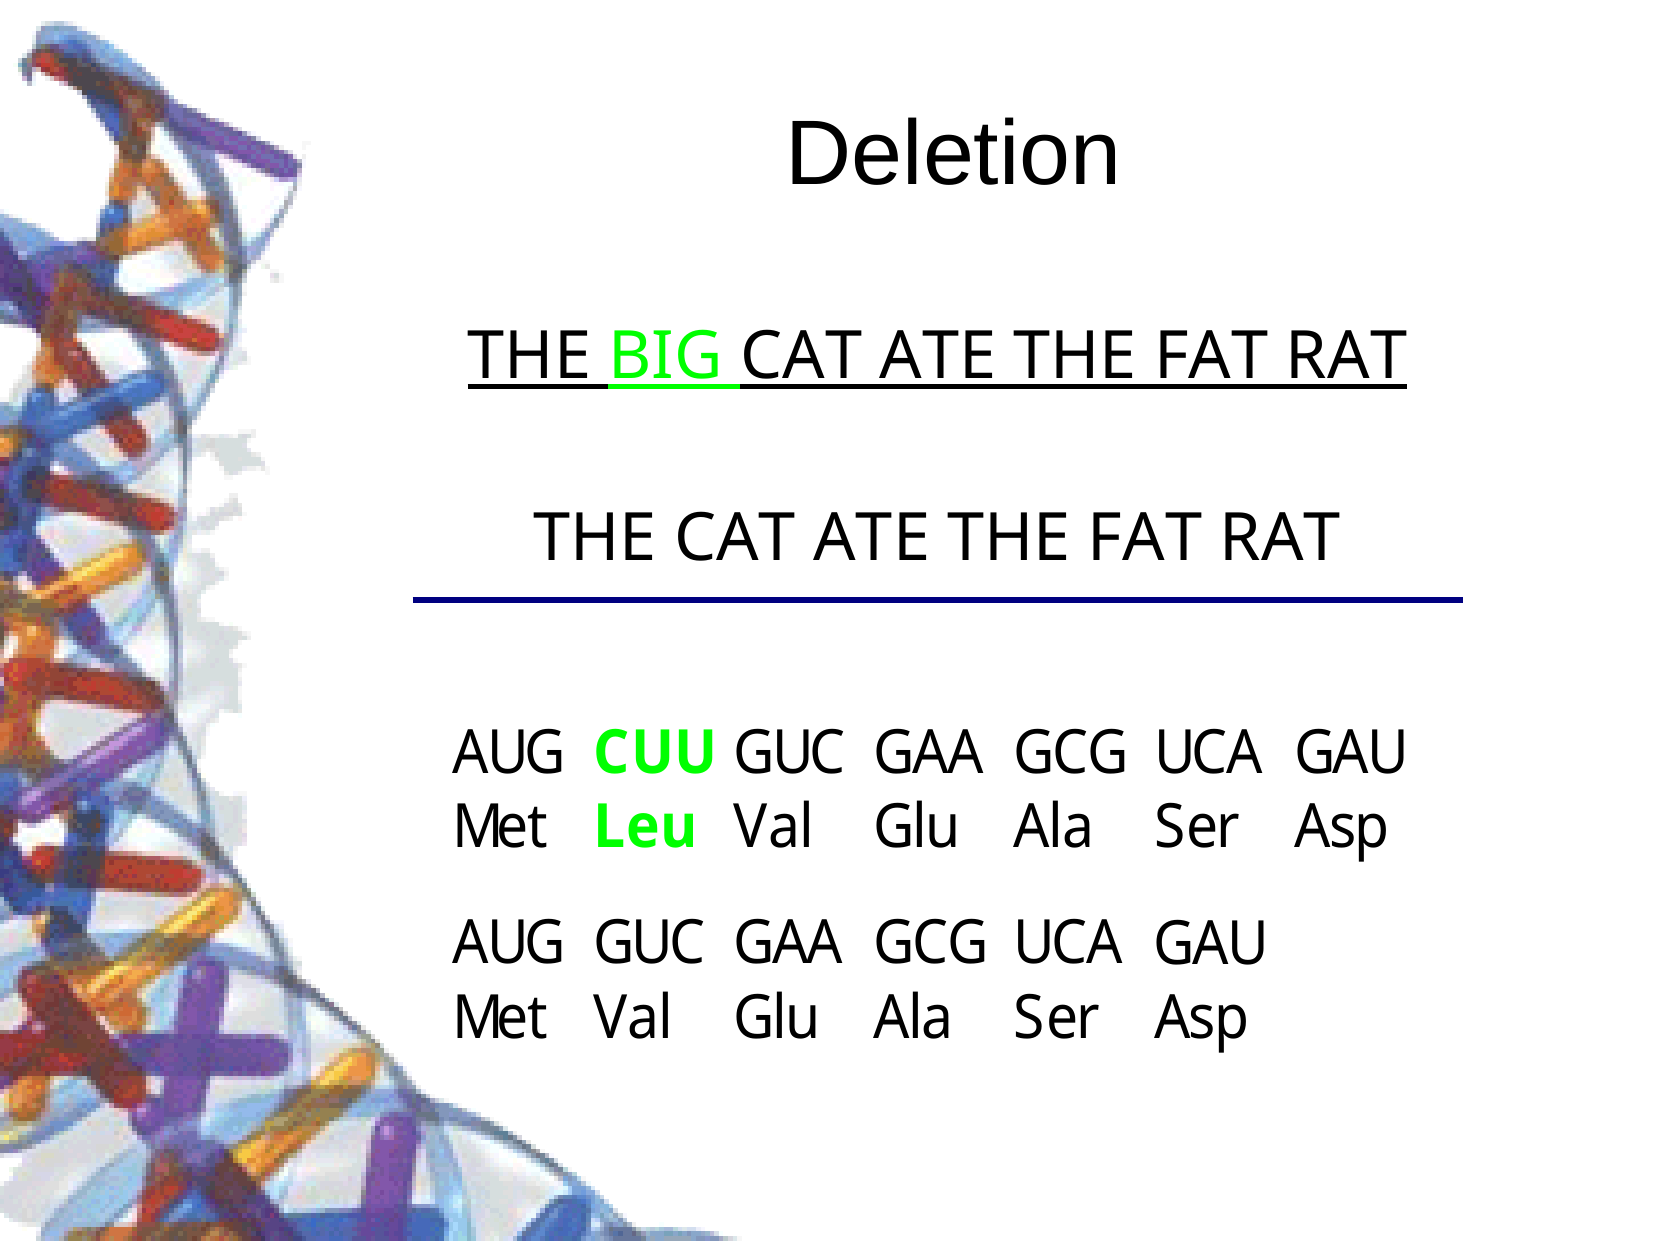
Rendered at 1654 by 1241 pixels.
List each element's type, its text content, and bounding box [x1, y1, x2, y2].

chart [451, 711, 1576, 1126]
picture [0, 0, 1654, 1241]
title Deletion [337, 49, 1571, 257]
text_box THE BIG CAT ATE THE FAT RAT THE CAT ATE THE FAT RAT [300, 300, 1576, 557]
